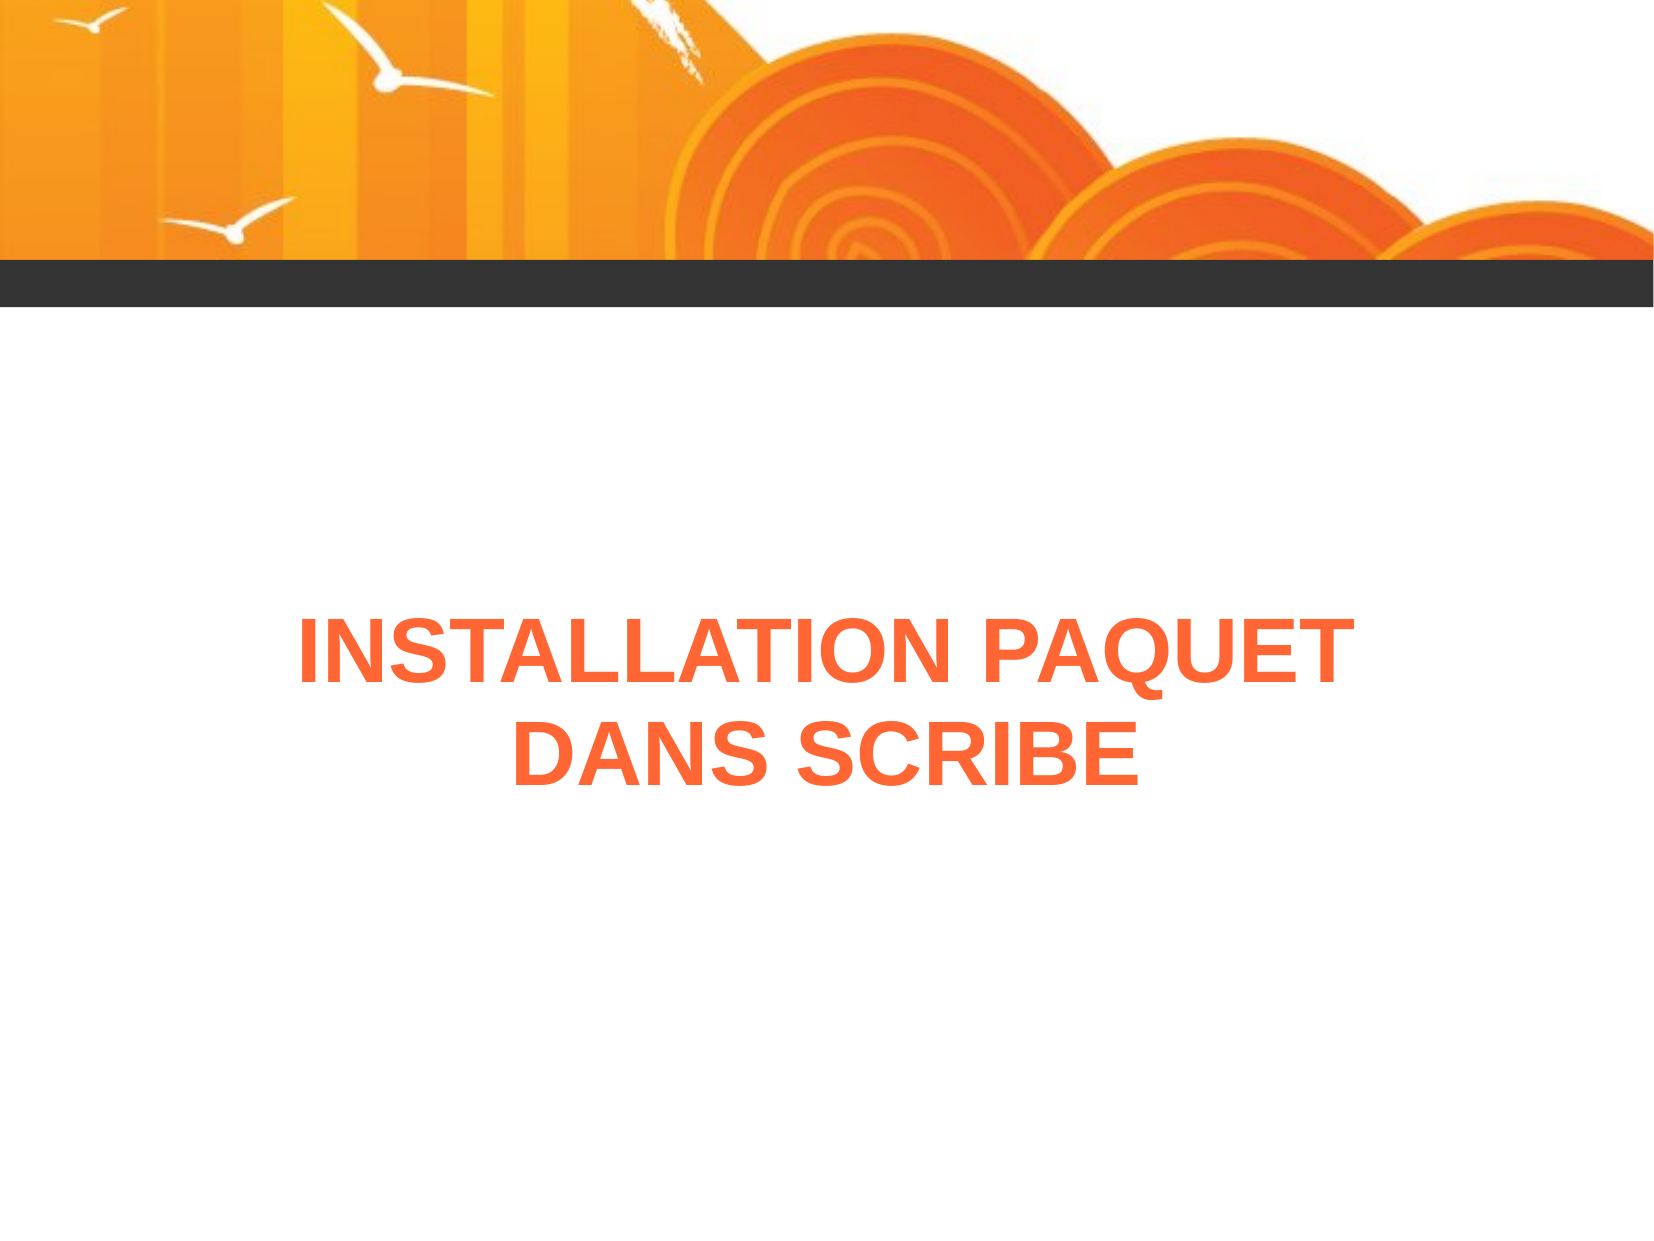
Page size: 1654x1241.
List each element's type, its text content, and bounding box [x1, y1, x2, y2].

subtitle INSTALLATION PAQUET DANS SCRIBE [59, 342, 1595, 1062]
